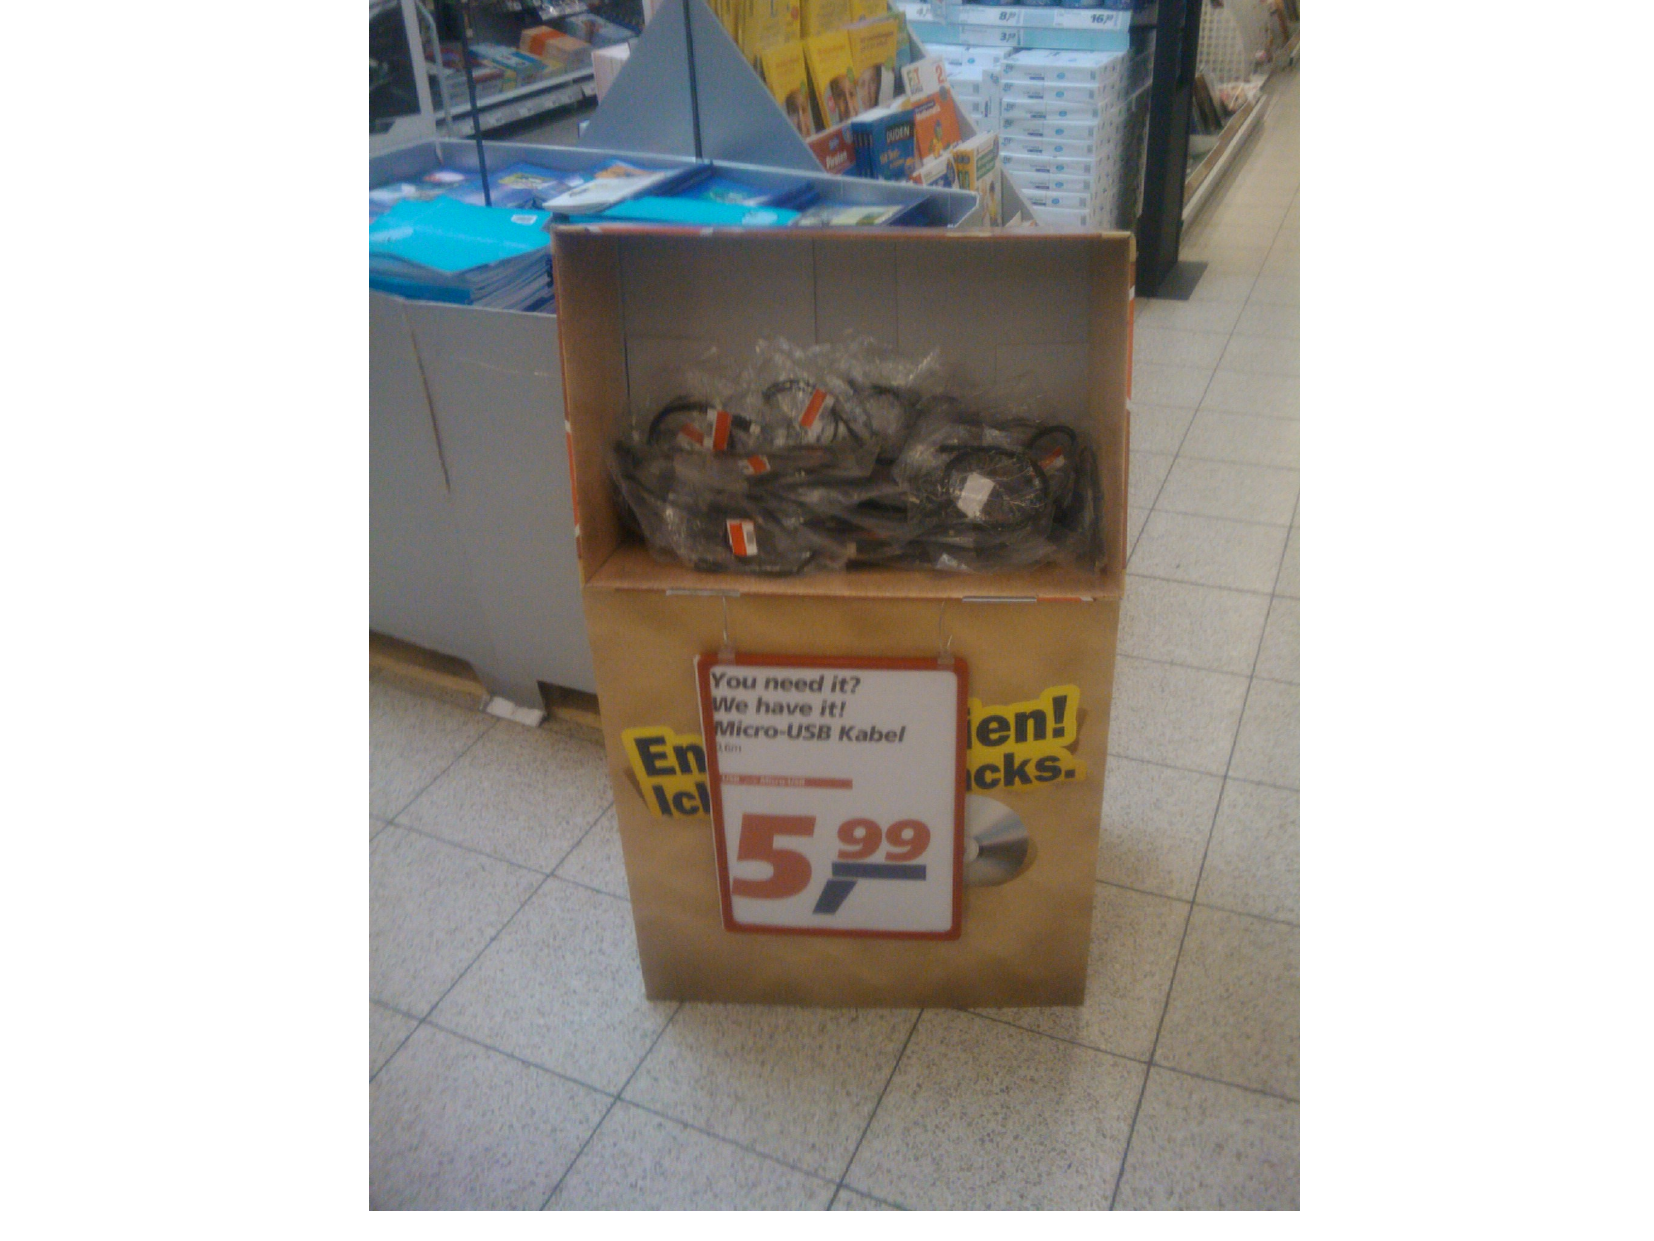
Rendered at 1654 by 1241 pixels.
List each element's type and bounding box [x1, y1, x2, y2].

picture [369, 0, 1300, 1211]
